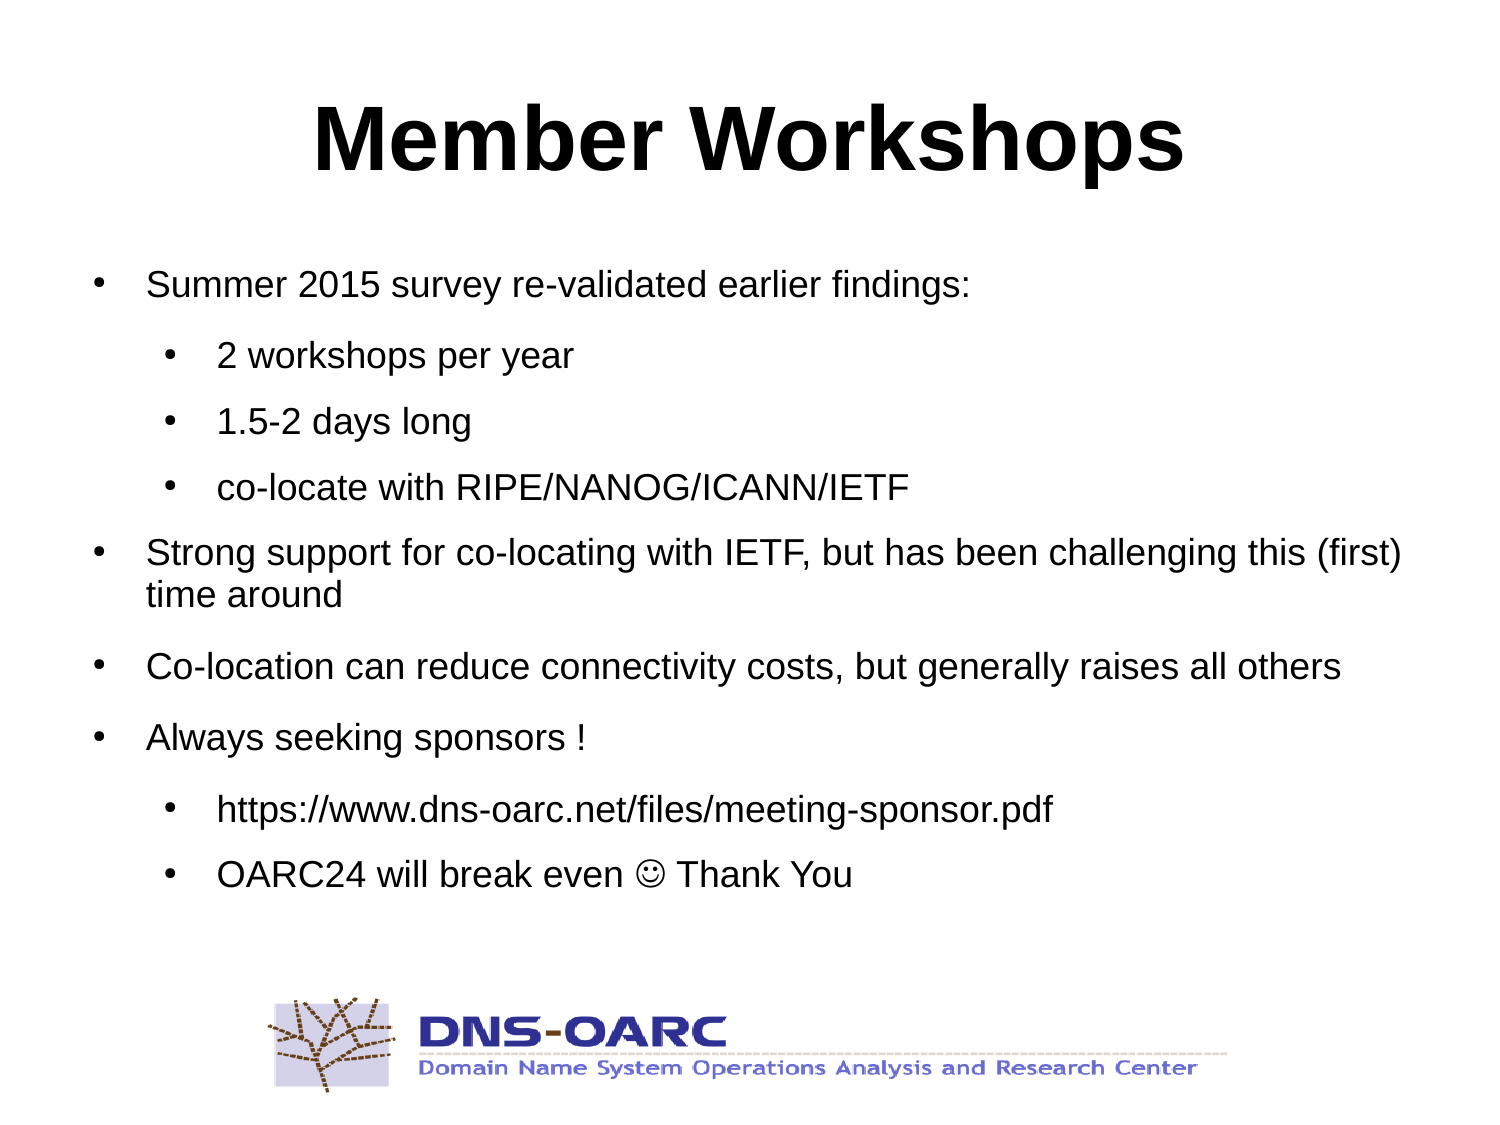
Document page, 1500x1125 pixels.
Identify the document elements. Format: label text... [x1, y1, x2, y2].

list Summer 2015 survey re-validated earlier findings: 2 workshops per year 1.5-2 days long co-locate with RIPE/NANOG/ICANN/IETF Strong support for co-locating with IETF, but has been challenging this (first) time around Co-location can reduce connectivity costs, but generally raises all others Always seeking sponsors ! https://www.dns-oarc.net/files/meeting-sponsor.pdf OARC24 will break even ☺ Thank You [75, 263, 1425, 916]
picture [214, 991, 1259, 1099]
title Member Workshops [75, 44, 1425, 233]
